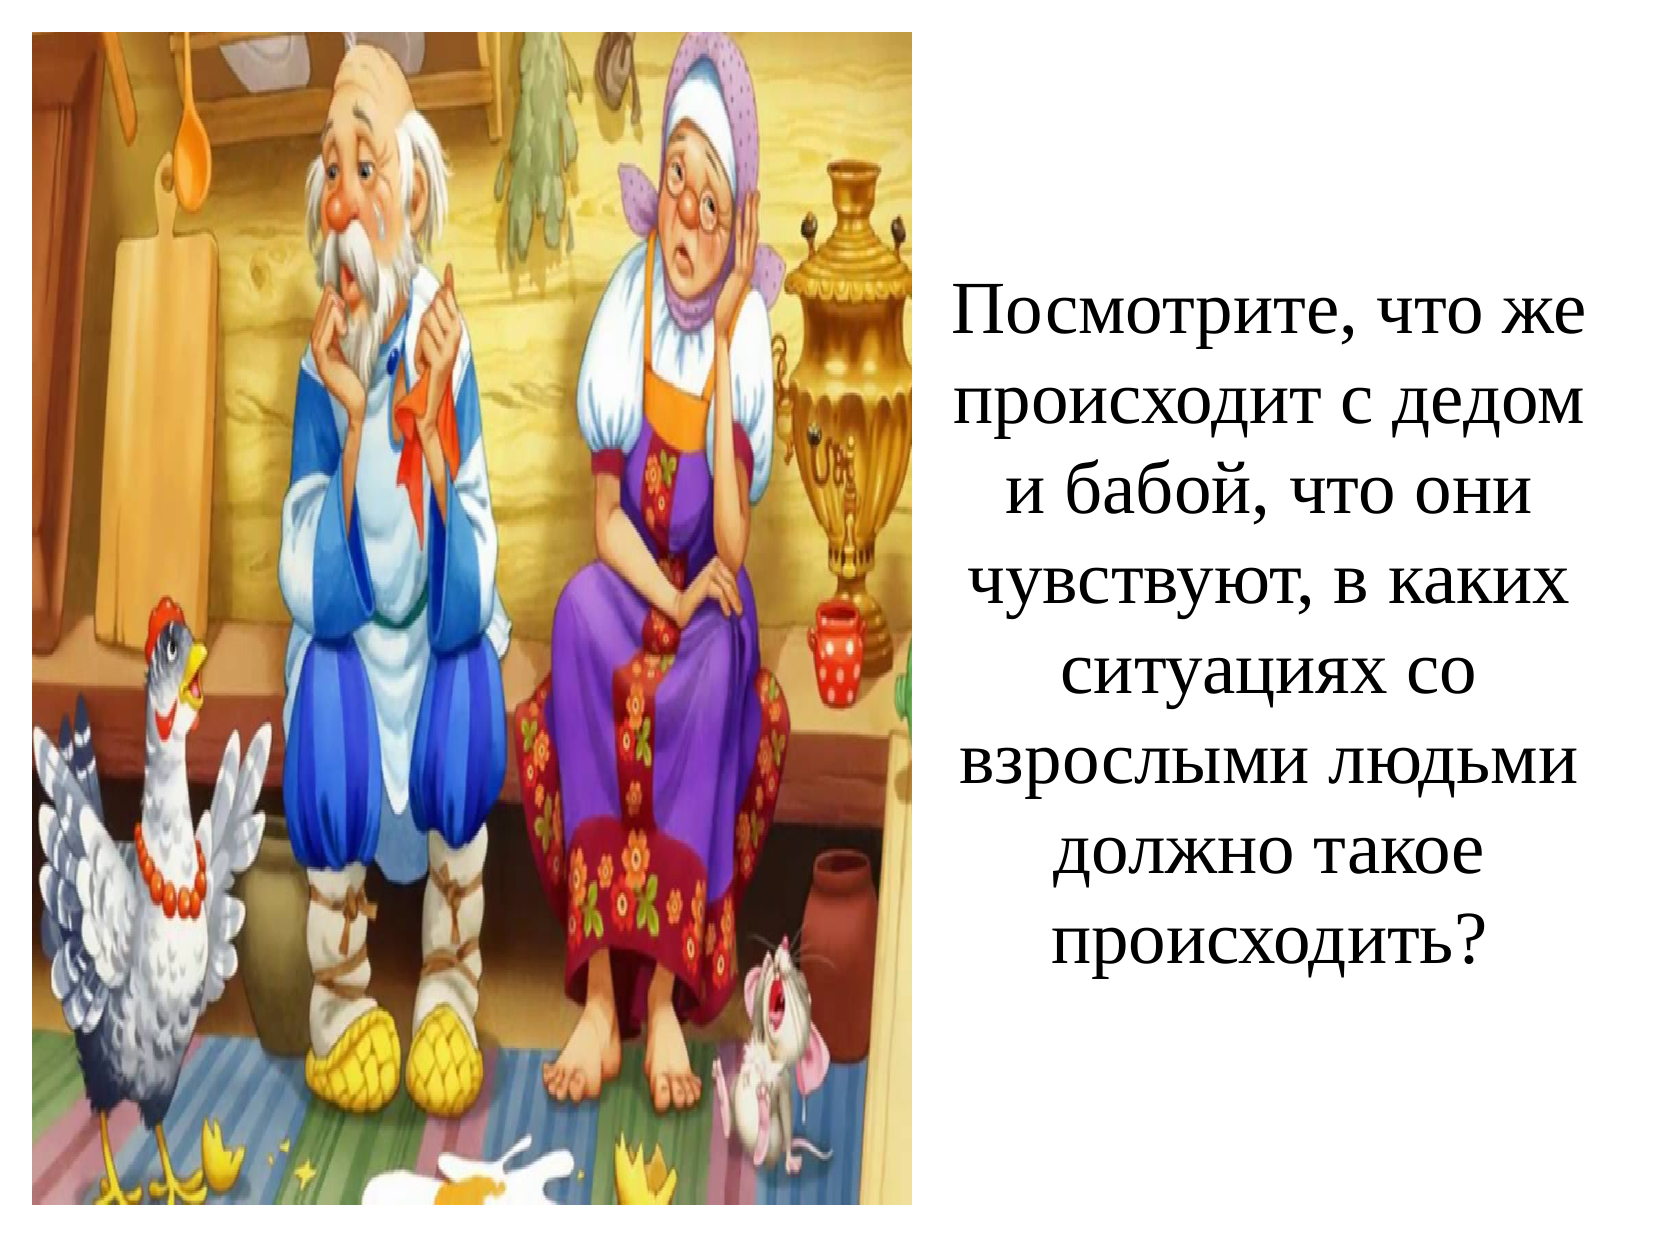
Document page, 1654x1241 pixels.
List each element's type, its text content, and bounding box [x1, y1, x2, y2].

picture [32, 32, 911, 1205]
title Посмотрите, что же происходит с дедом и бабой, что они чувствуют, в каких ситуациях со взрослыми людьми должно такое происходить? [911, 32, 1628, 1205]
